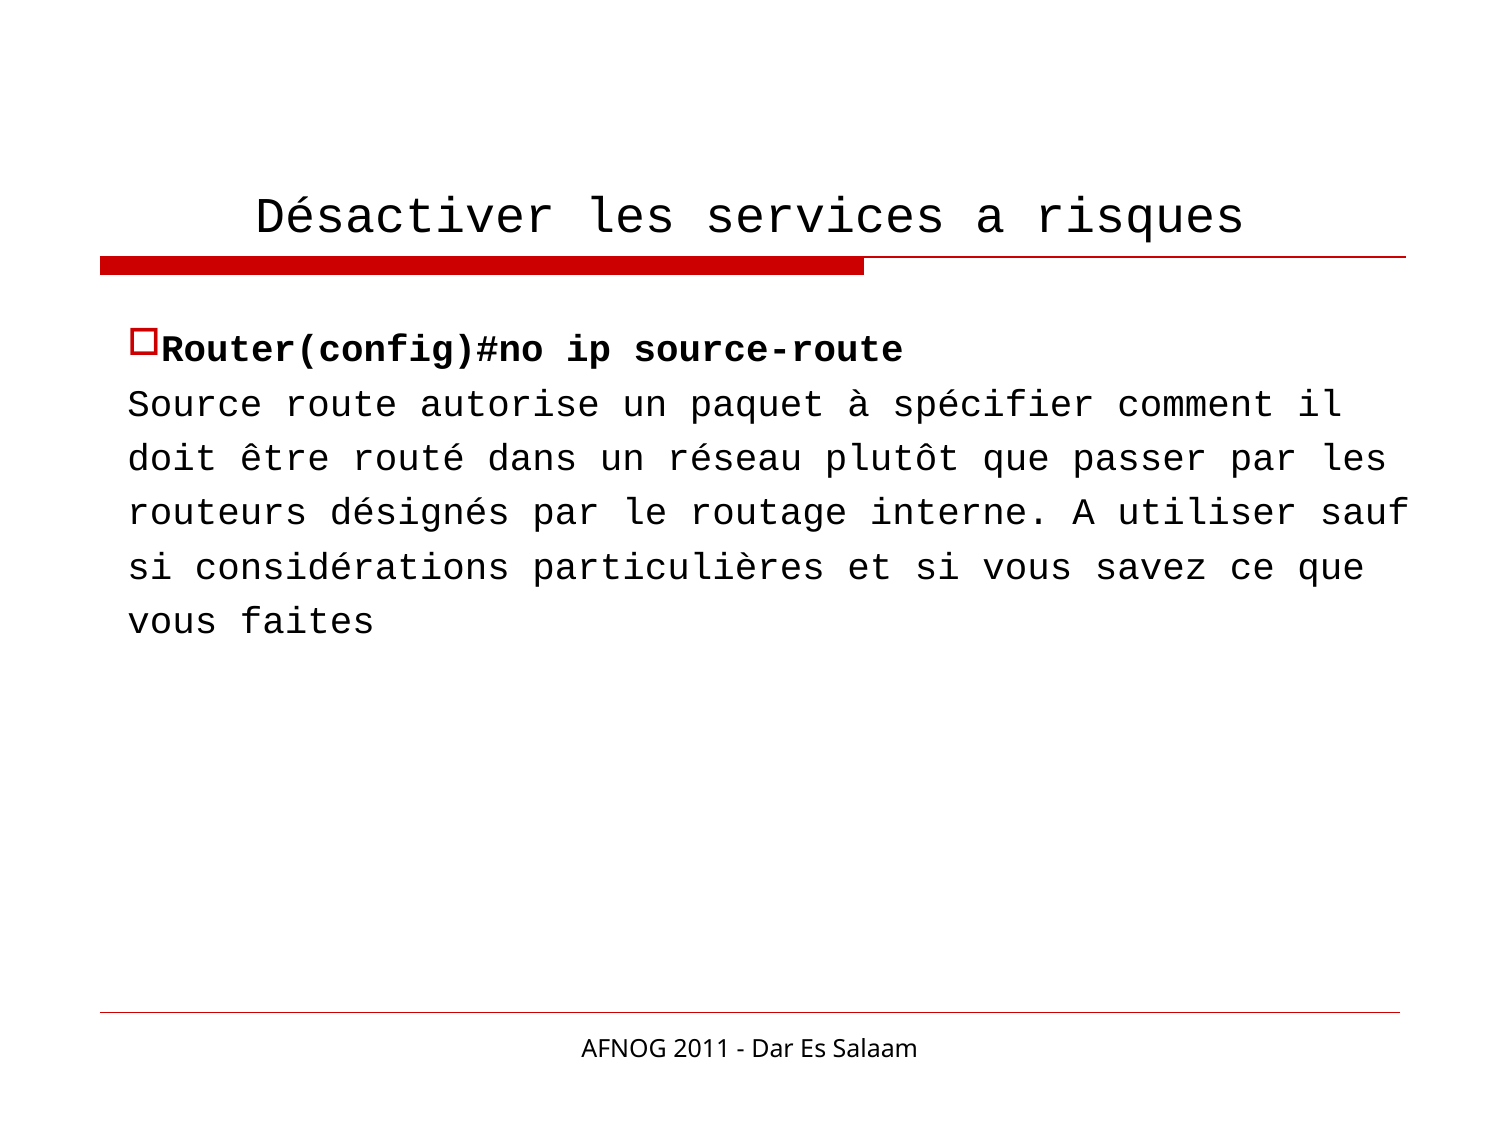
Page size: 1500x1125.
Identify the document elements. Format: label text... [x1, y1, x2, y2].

list Router(config)#no ip source-route Source route autorise un paquet à spécifier comment il doit être routé dans un réseau plutôt que passer par les routeurs désignés par le routage interne. A utiliser sauf si considérations particulières et si vous savez ce que vous faites [112, 262, 1459, 1006]
title Désactiver les services a risques [94, 49, 1407, 250]
text_box AFNOG 2011 - Dar Es Salaam [512, 1024, 988, 1103]
